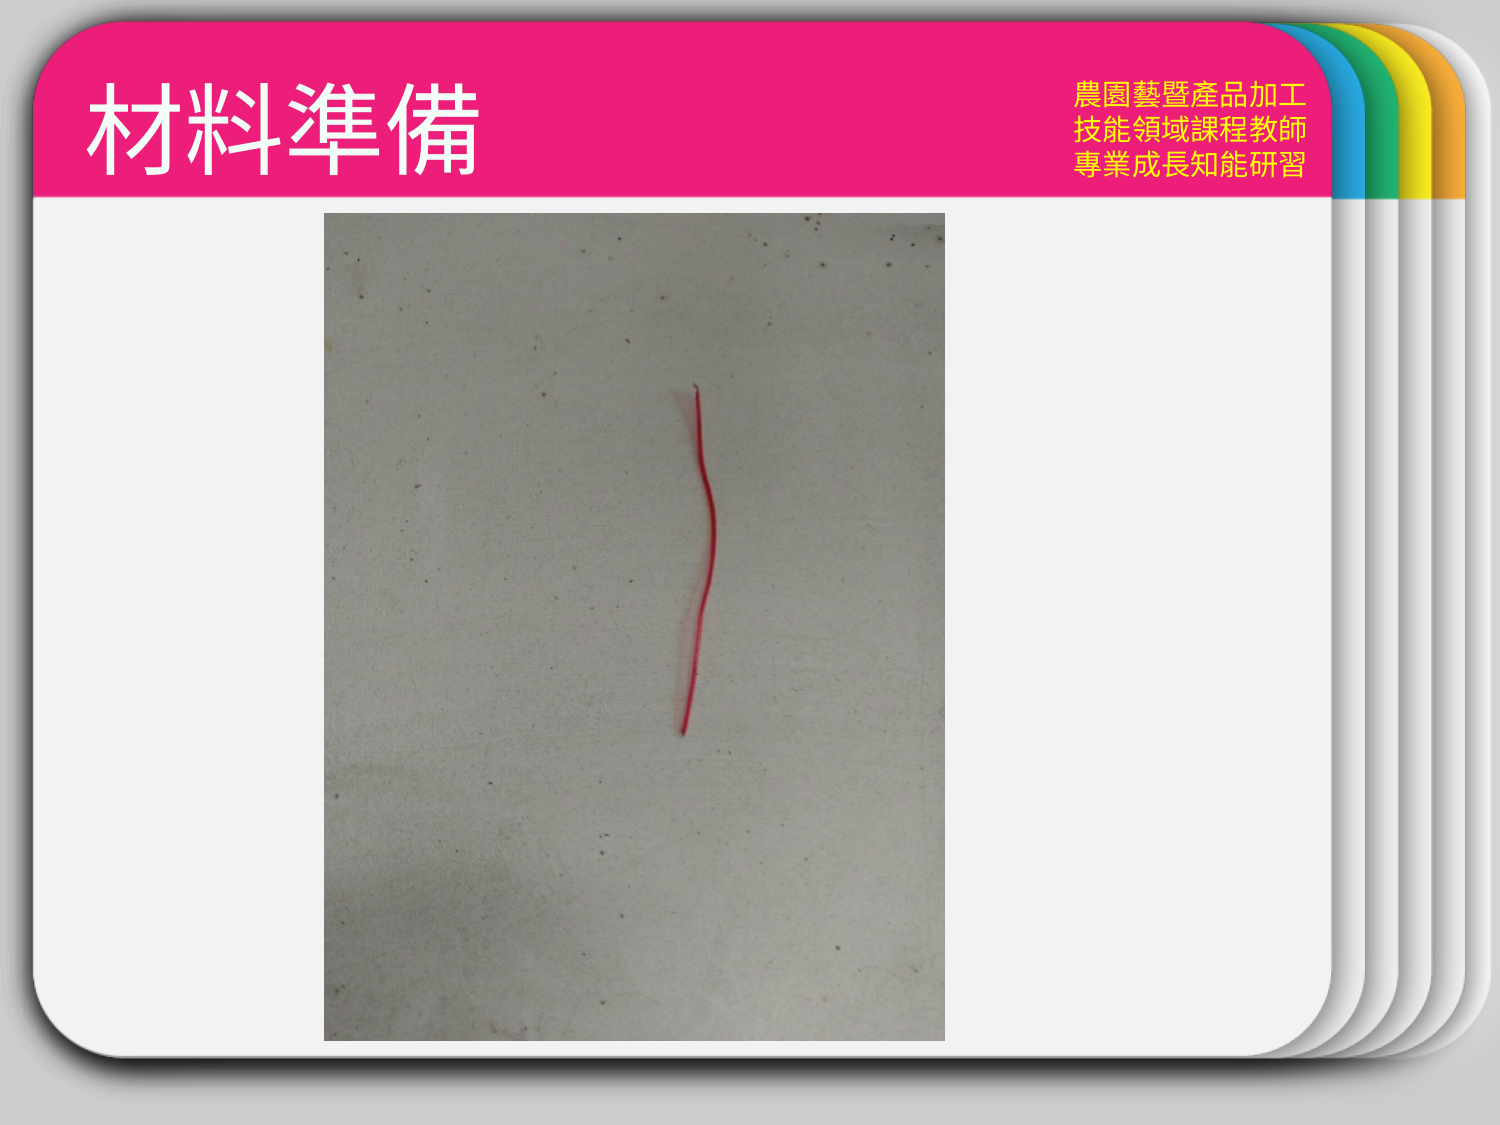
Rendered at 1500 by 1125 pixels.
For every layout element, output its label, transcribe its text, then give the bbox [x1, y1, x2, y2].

text_box 材料準備 [70, 60, 1010, 197]
text_box 農園藝暨產品加工技能領域課程教師專業成長知能研習 [1058, 68, 1344, 190]
picture [0, 0, 1500, 1125]
